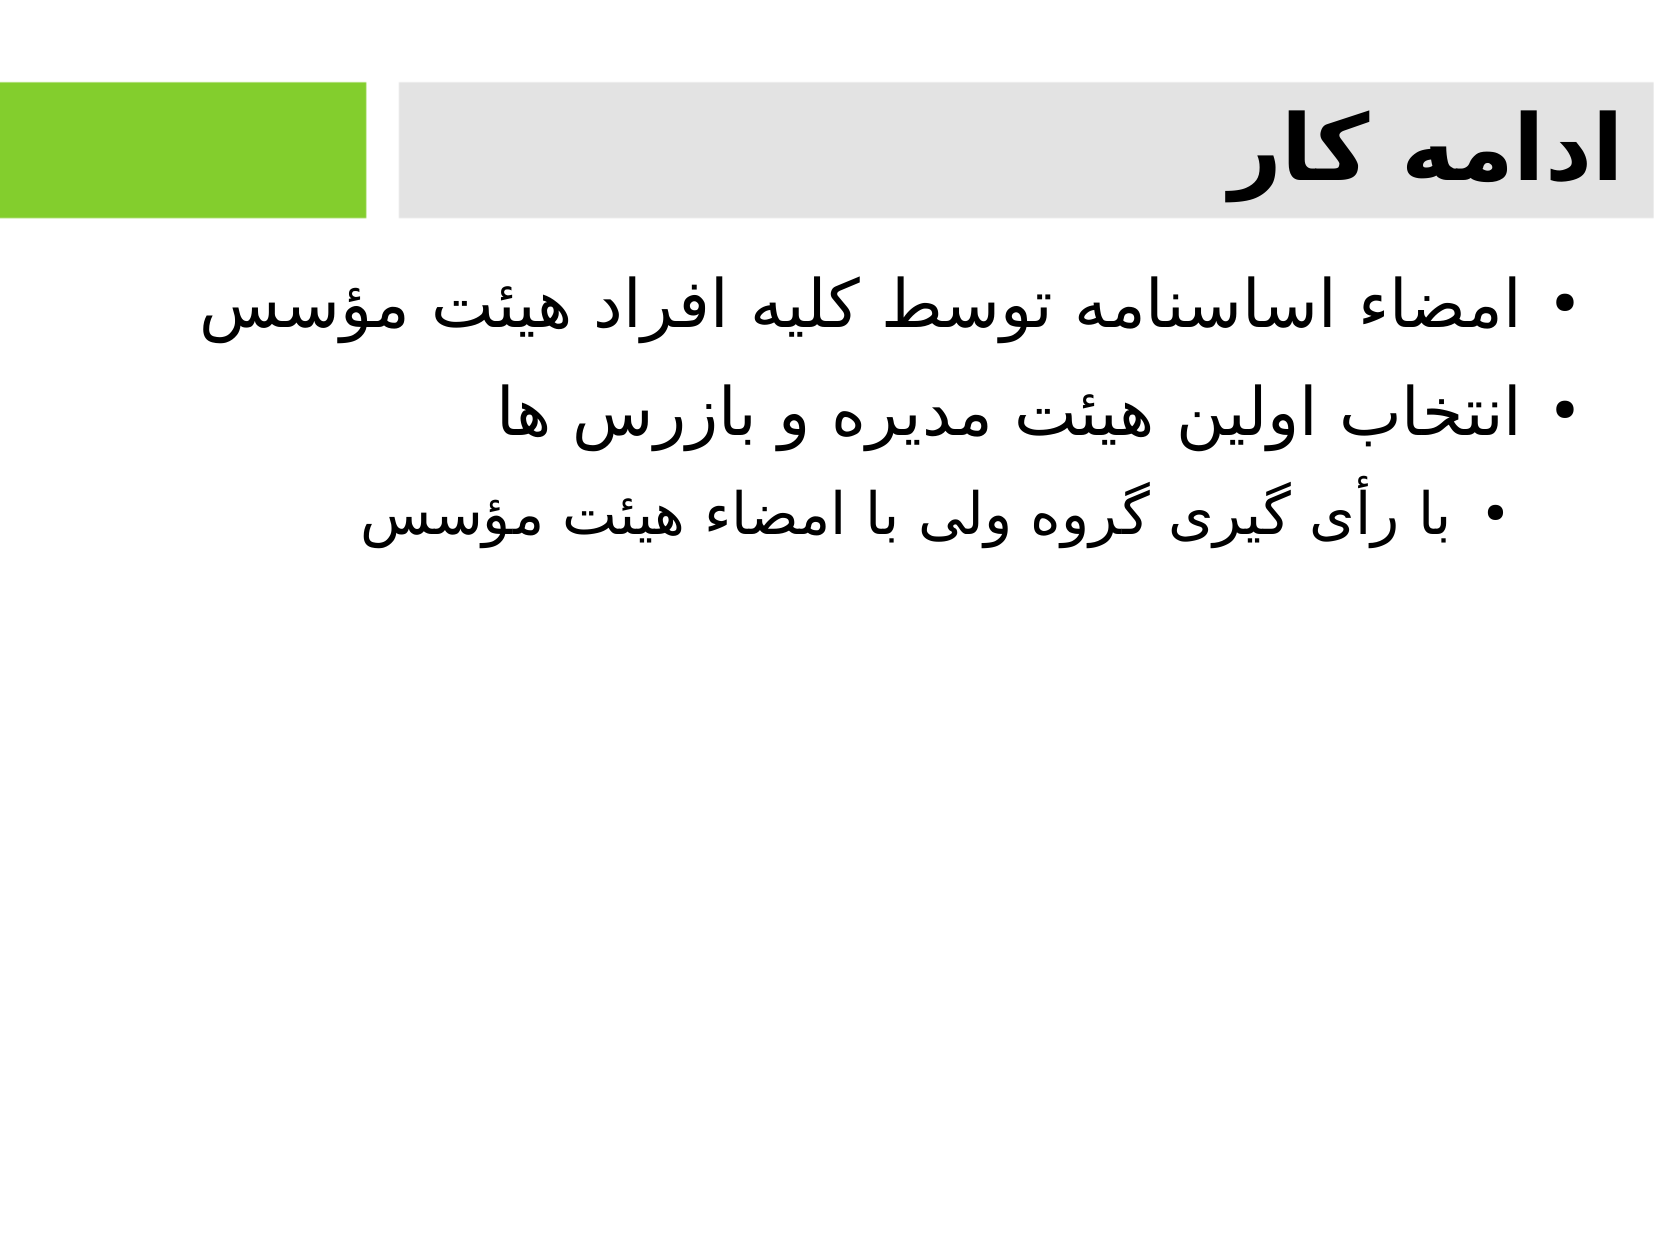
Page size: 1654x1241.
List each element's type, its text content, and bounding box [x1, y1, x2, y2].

list امضاء اساسنامه توسط کلیه افراد هیئت مؤسس انتخاب اولین هیئت مدیره و بازرس ها با رأی گیری گروه ولی با امضاء هیئت مؤسس [82, 265, 1595, 1152]
title ادامه کار [313, 73, 1625, 223]
picture [0, 0, 1654, 1241]
